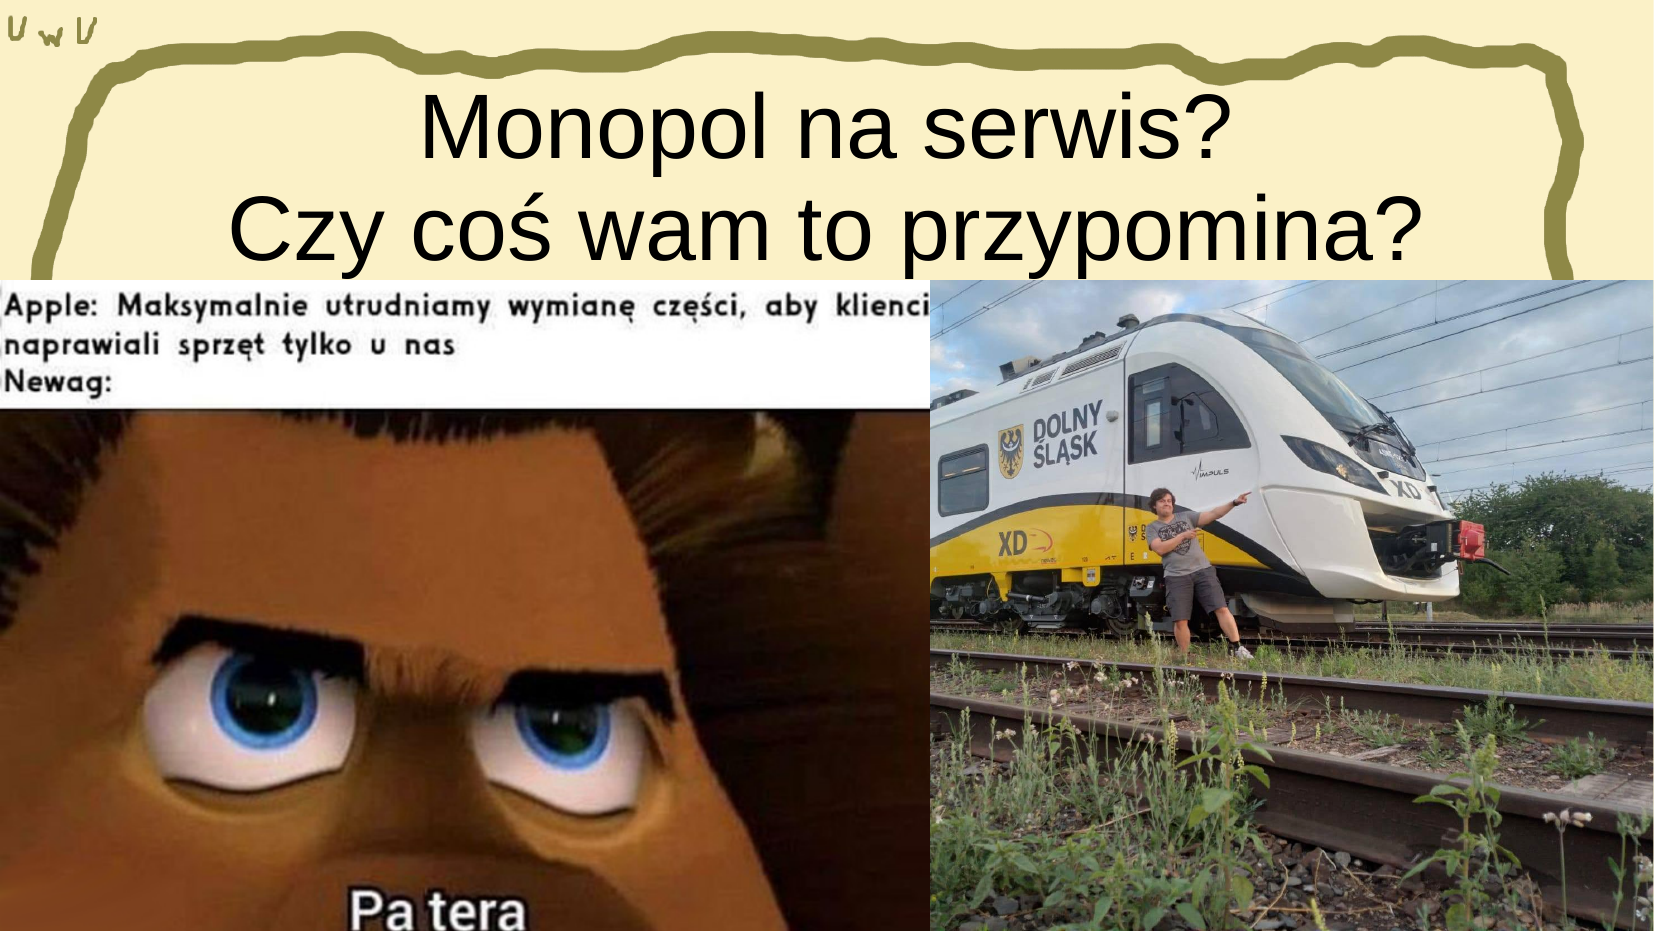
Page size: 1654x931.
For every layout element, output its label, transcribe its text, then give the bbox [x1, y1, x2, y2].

title Monopol na serwis? Czy coś wam to przypomina? [82, 75, 1571, 280]
picture [0, 0, 1654, 931]
